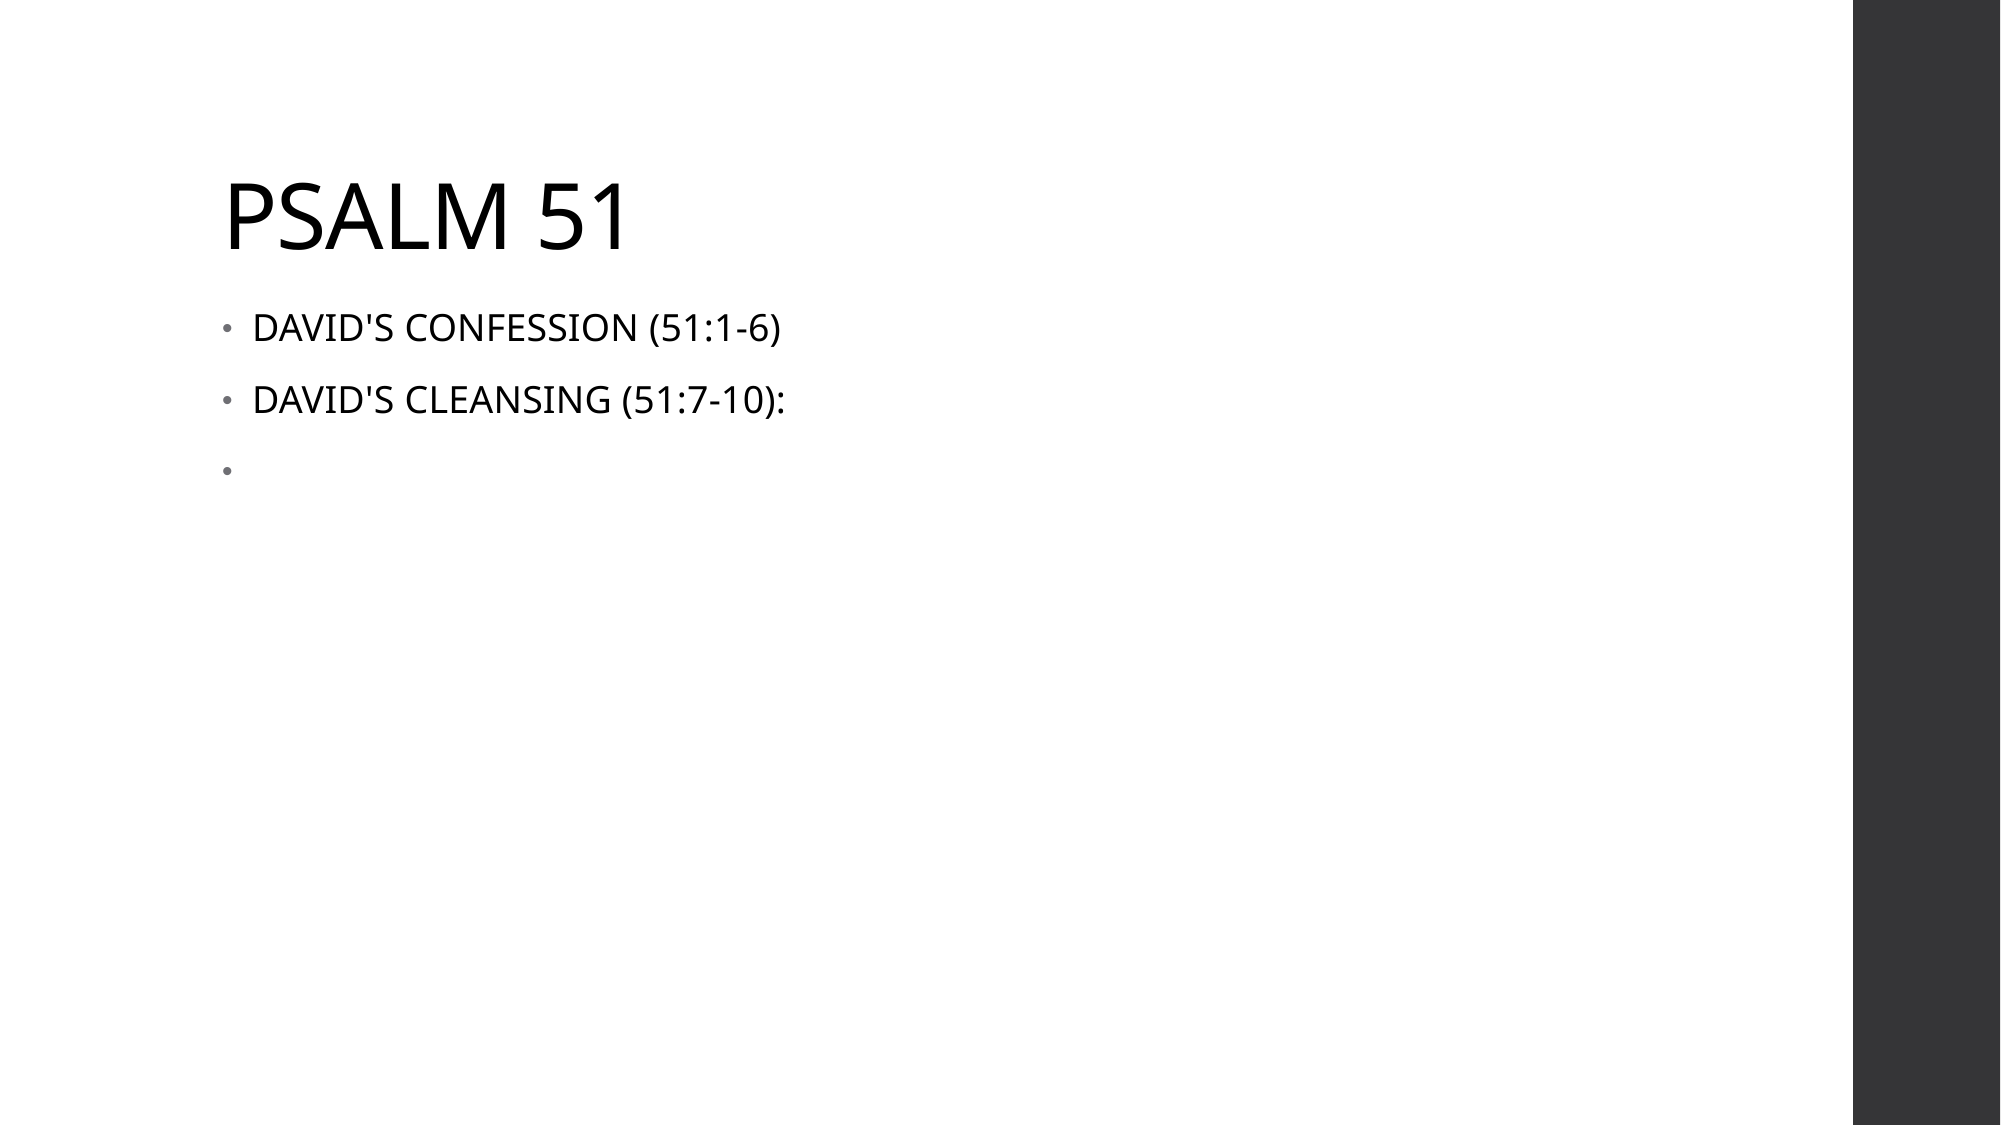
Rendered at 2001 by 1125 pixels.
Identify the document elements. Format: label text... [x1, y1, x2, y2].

list DAVID'S CONFESSION (51:1-6) DAVID'S CLEANSING (51:7-10): [206, 299, 1617, 1014]
title PSALM 51 [206, 60, 1797, 278]
